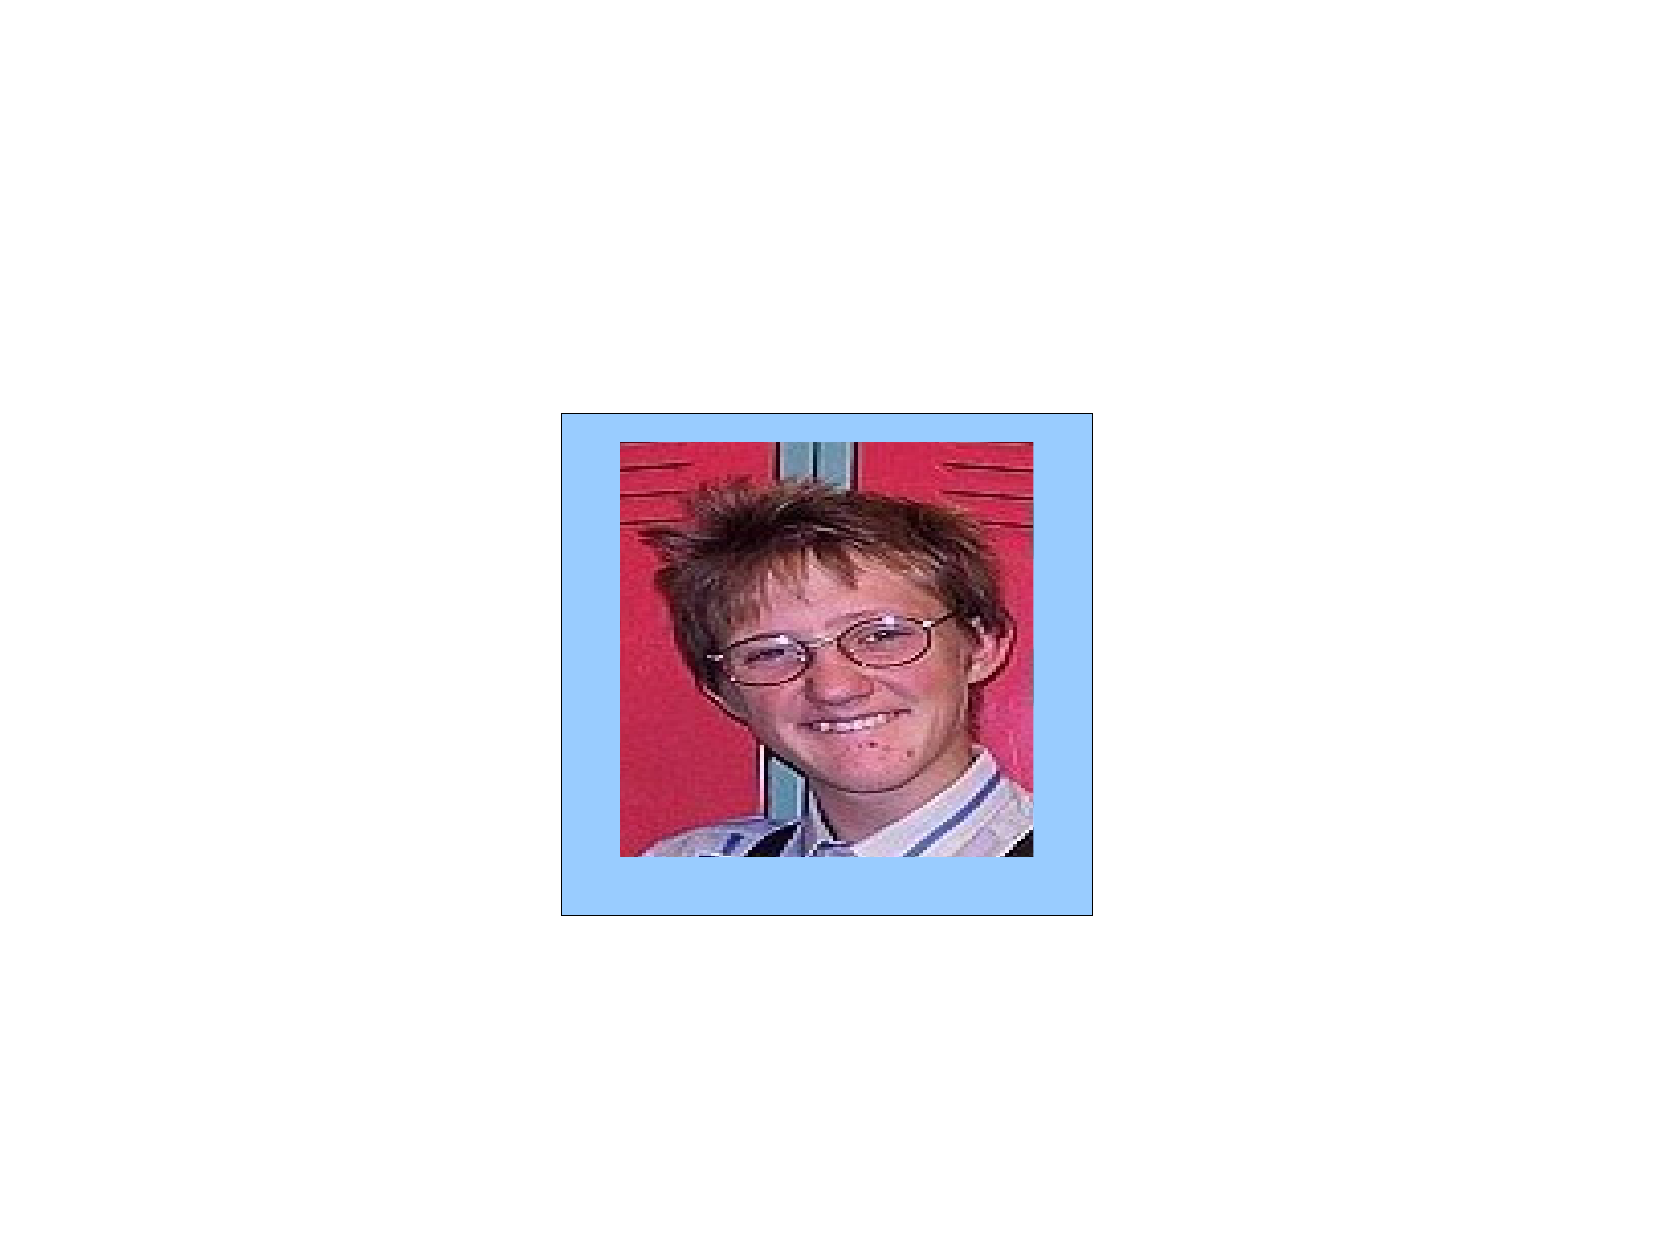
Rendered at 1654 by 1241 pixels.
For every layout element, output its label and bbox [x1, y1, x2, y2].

text_box [561, 413, 1093, 916]
picture [620, 442, 1034, 857]
